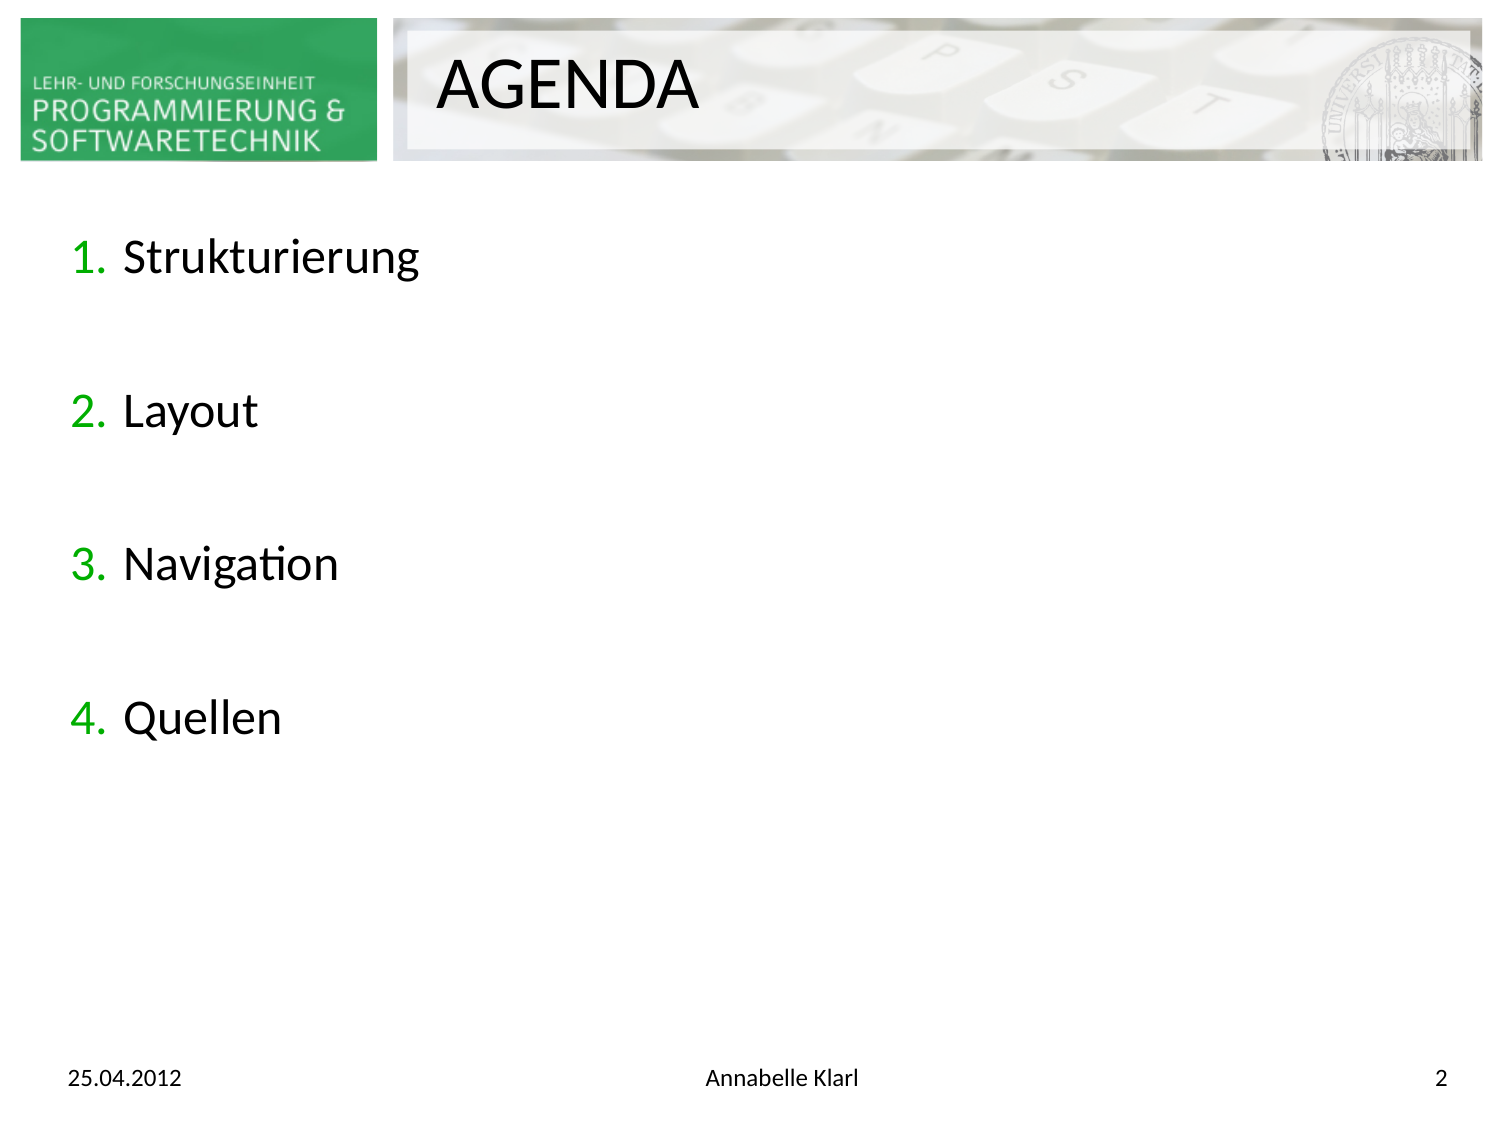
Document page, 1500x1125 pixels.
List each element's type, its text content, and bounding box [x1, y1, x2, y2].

picture [20, 18, 240, 162]
list Strukturierung Layout Navigation Quellen [52, 236, 1447, 1006]
title AGENDA [407, 30, 1471, 150]
